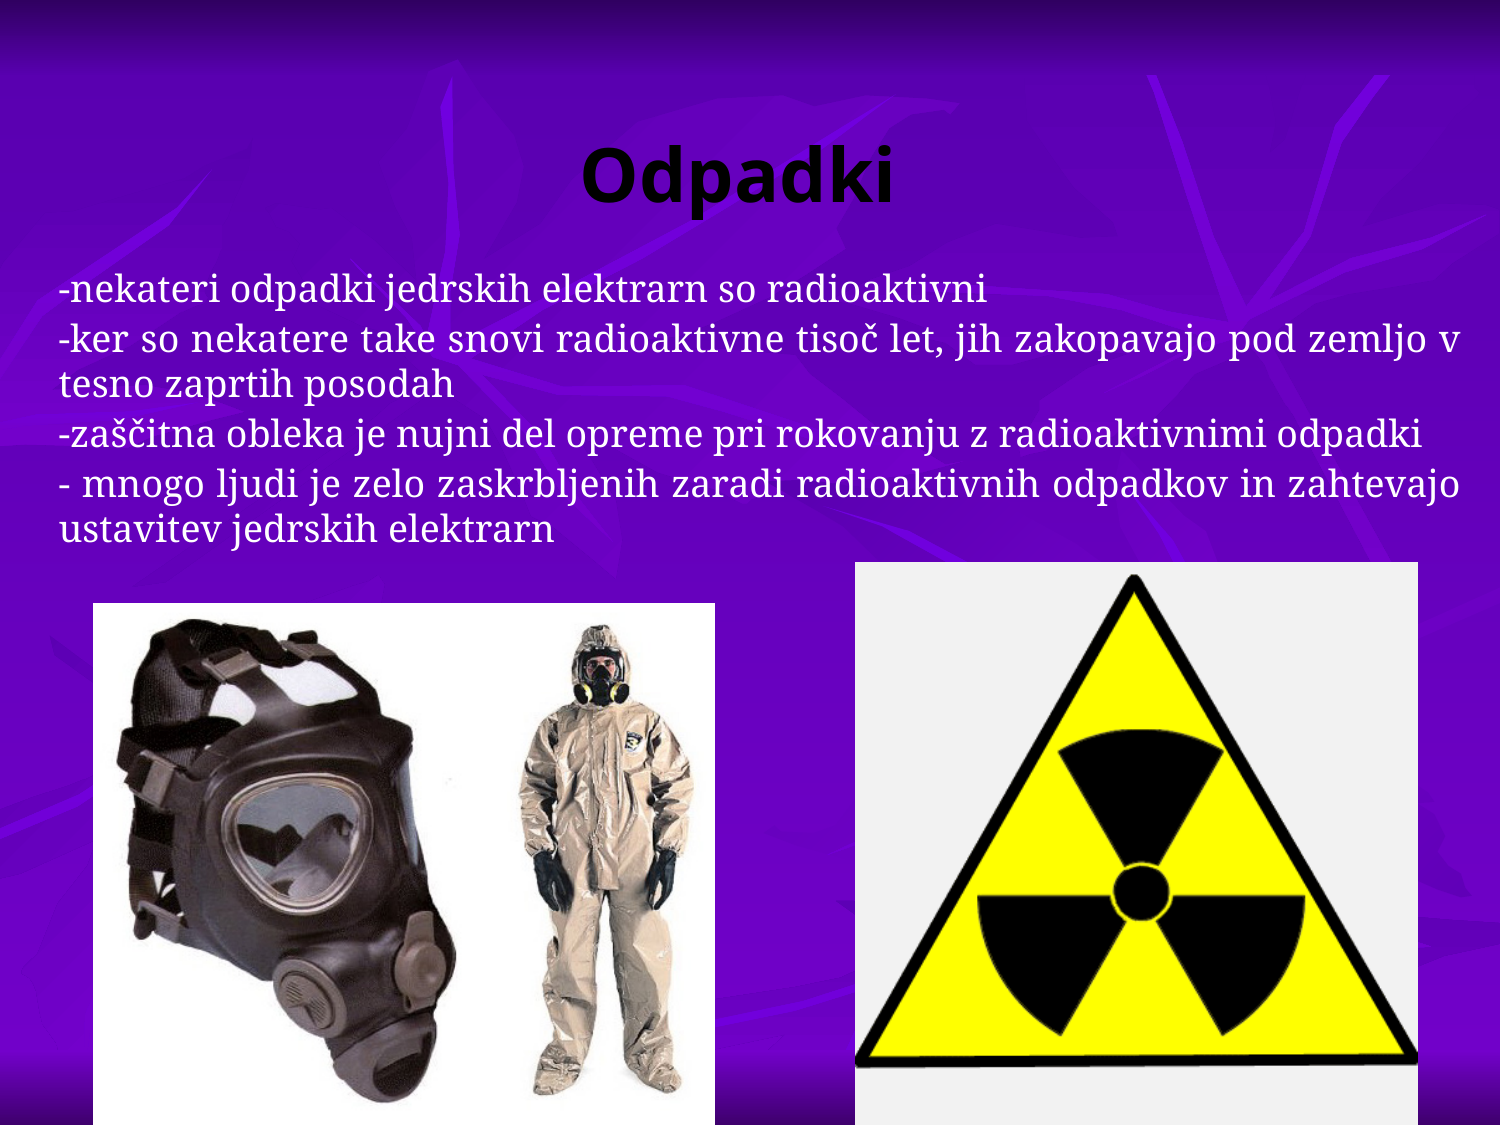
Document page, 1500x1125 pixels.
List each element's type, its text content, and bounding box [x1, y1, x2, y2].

picture [93, 603, 715, 1125]
picture [855, 562, 1418, 1125]
text_box Odpadki [152, 119, 1325, 225]
text_box -nekateri odpadki jedrskih elektrarn so radioaktivni -ker so nekatere take snovi radioaktivne tisoč let, jih zakopavajo pod zemljo v tesno zaprtih posodah -zaščitna obleka je nujni del opreme pri rokovanju z radioaktivnimi odpadki - mnogo ljudi je zelo zaskrbljenih zaradi radioaktivnih odpadkov in zahtevajo ustavitev jedrskih elektrarn [58, 257, 1465, 399]
